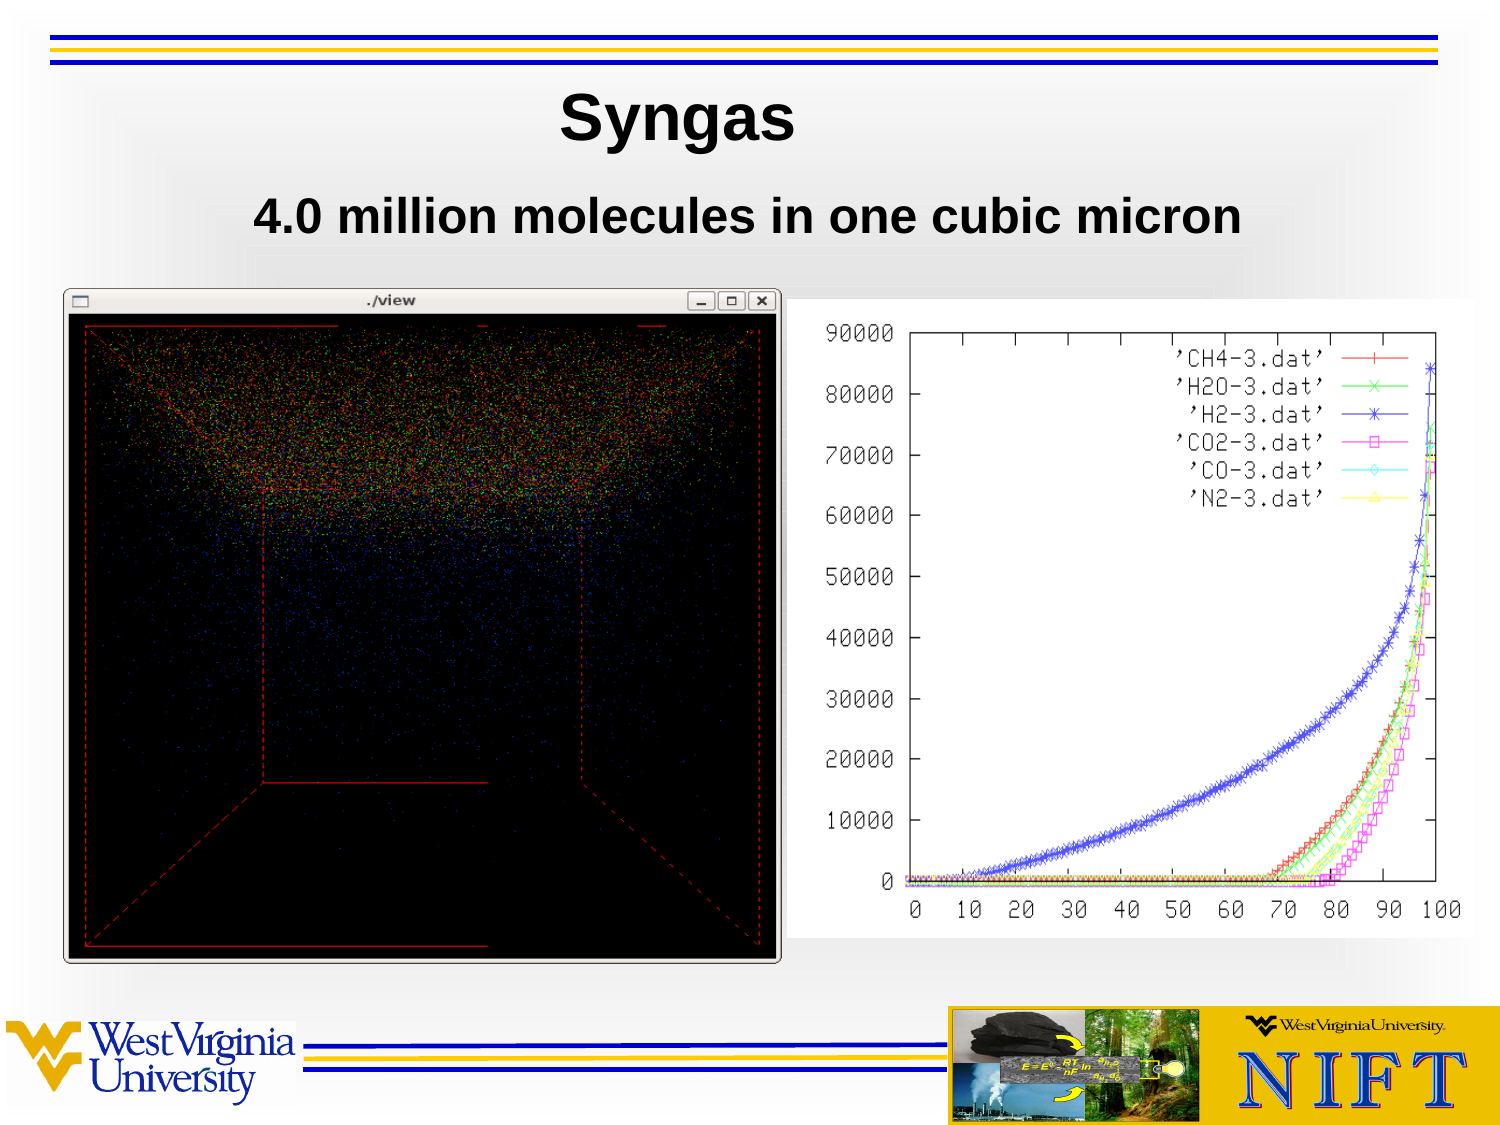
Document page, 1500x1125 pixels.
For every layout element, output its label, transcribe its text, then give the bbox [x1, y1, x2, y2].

picture [787, 299, 1475, 938]
picture [948, 1006, 1500, 1125]
text_box 4.0 million molecules in one cubic micron [238, 180, 1271, 252]
title Syngas [340, 56, 1016, 178]
picture [63, 288, 782, 964]
